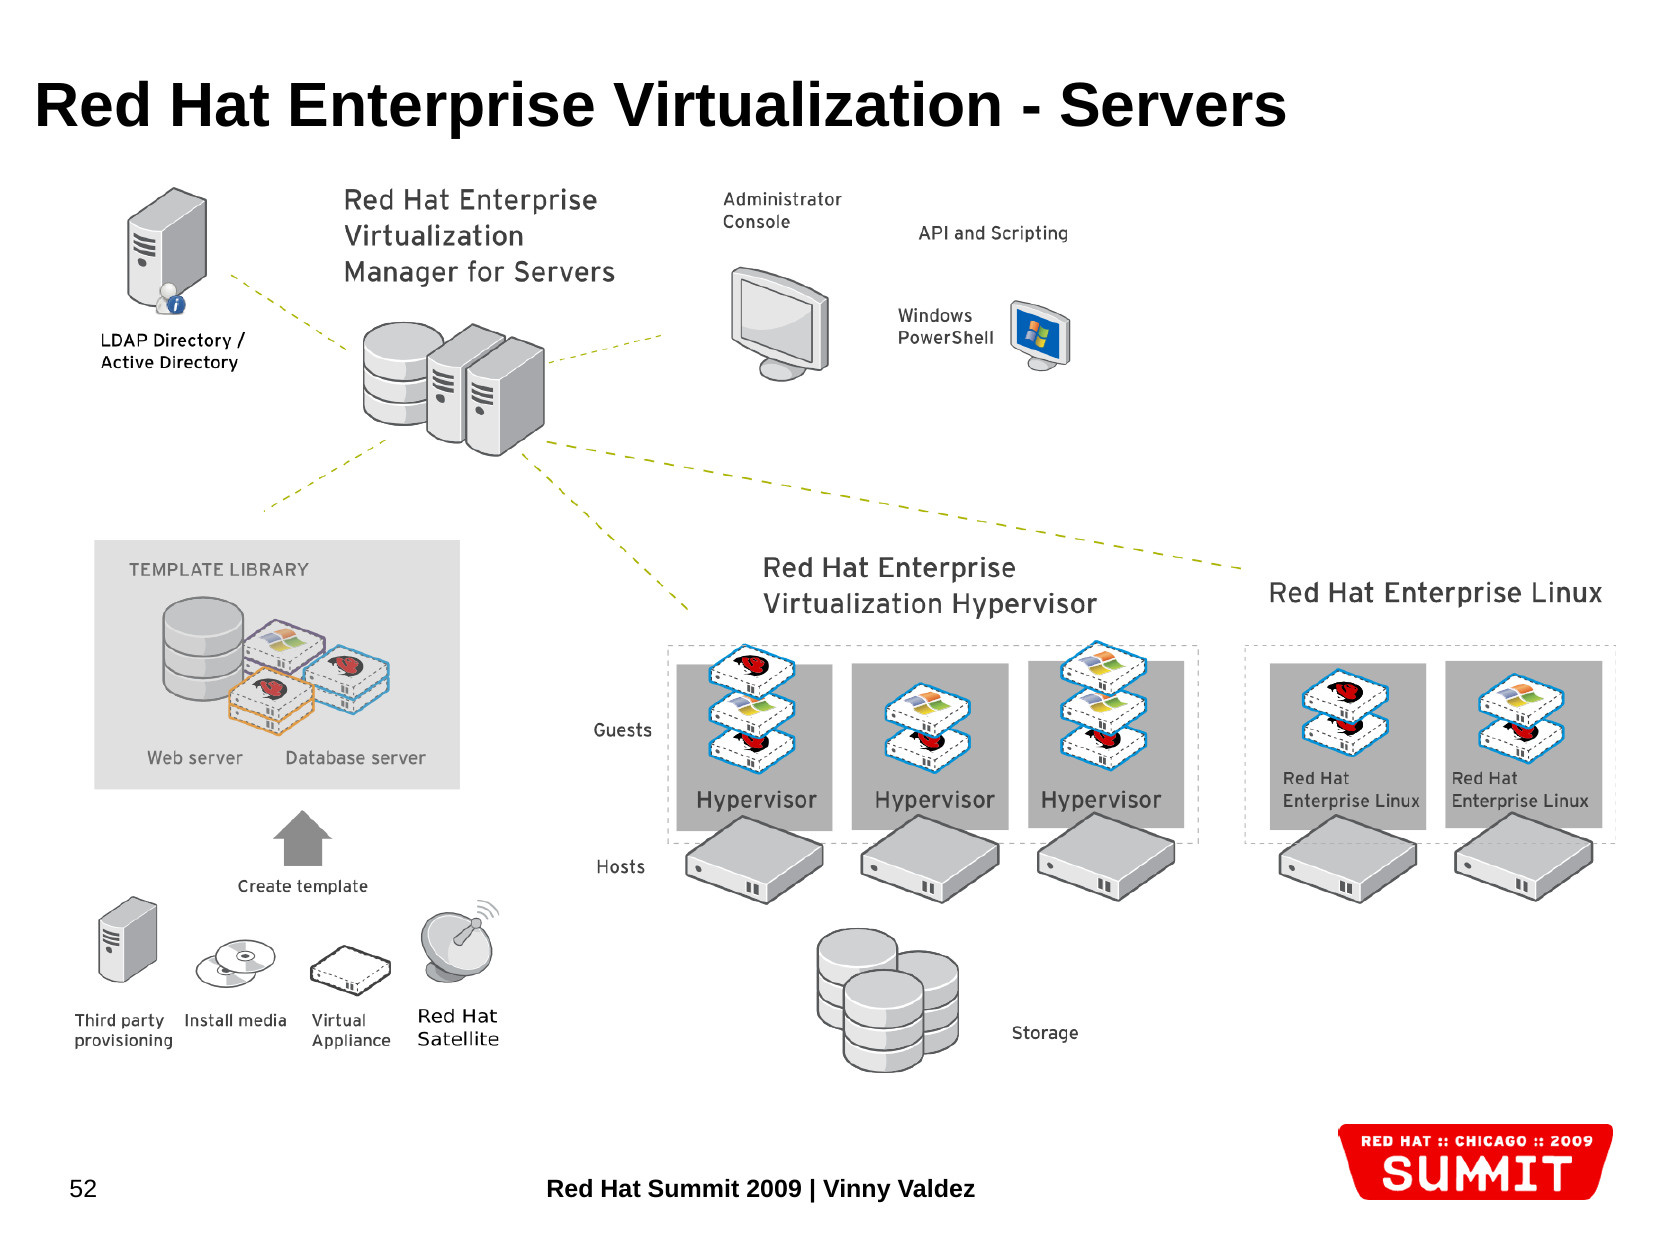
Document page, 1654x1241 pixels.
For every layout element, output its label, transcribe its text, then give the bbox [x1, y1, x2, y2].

picture [1338, 1124, 1613, 1200]
picture [75, 187, 1616, 1073]
title Red Hat Enterprise Virtualization - Servers [0, 0, 1489, 140]
